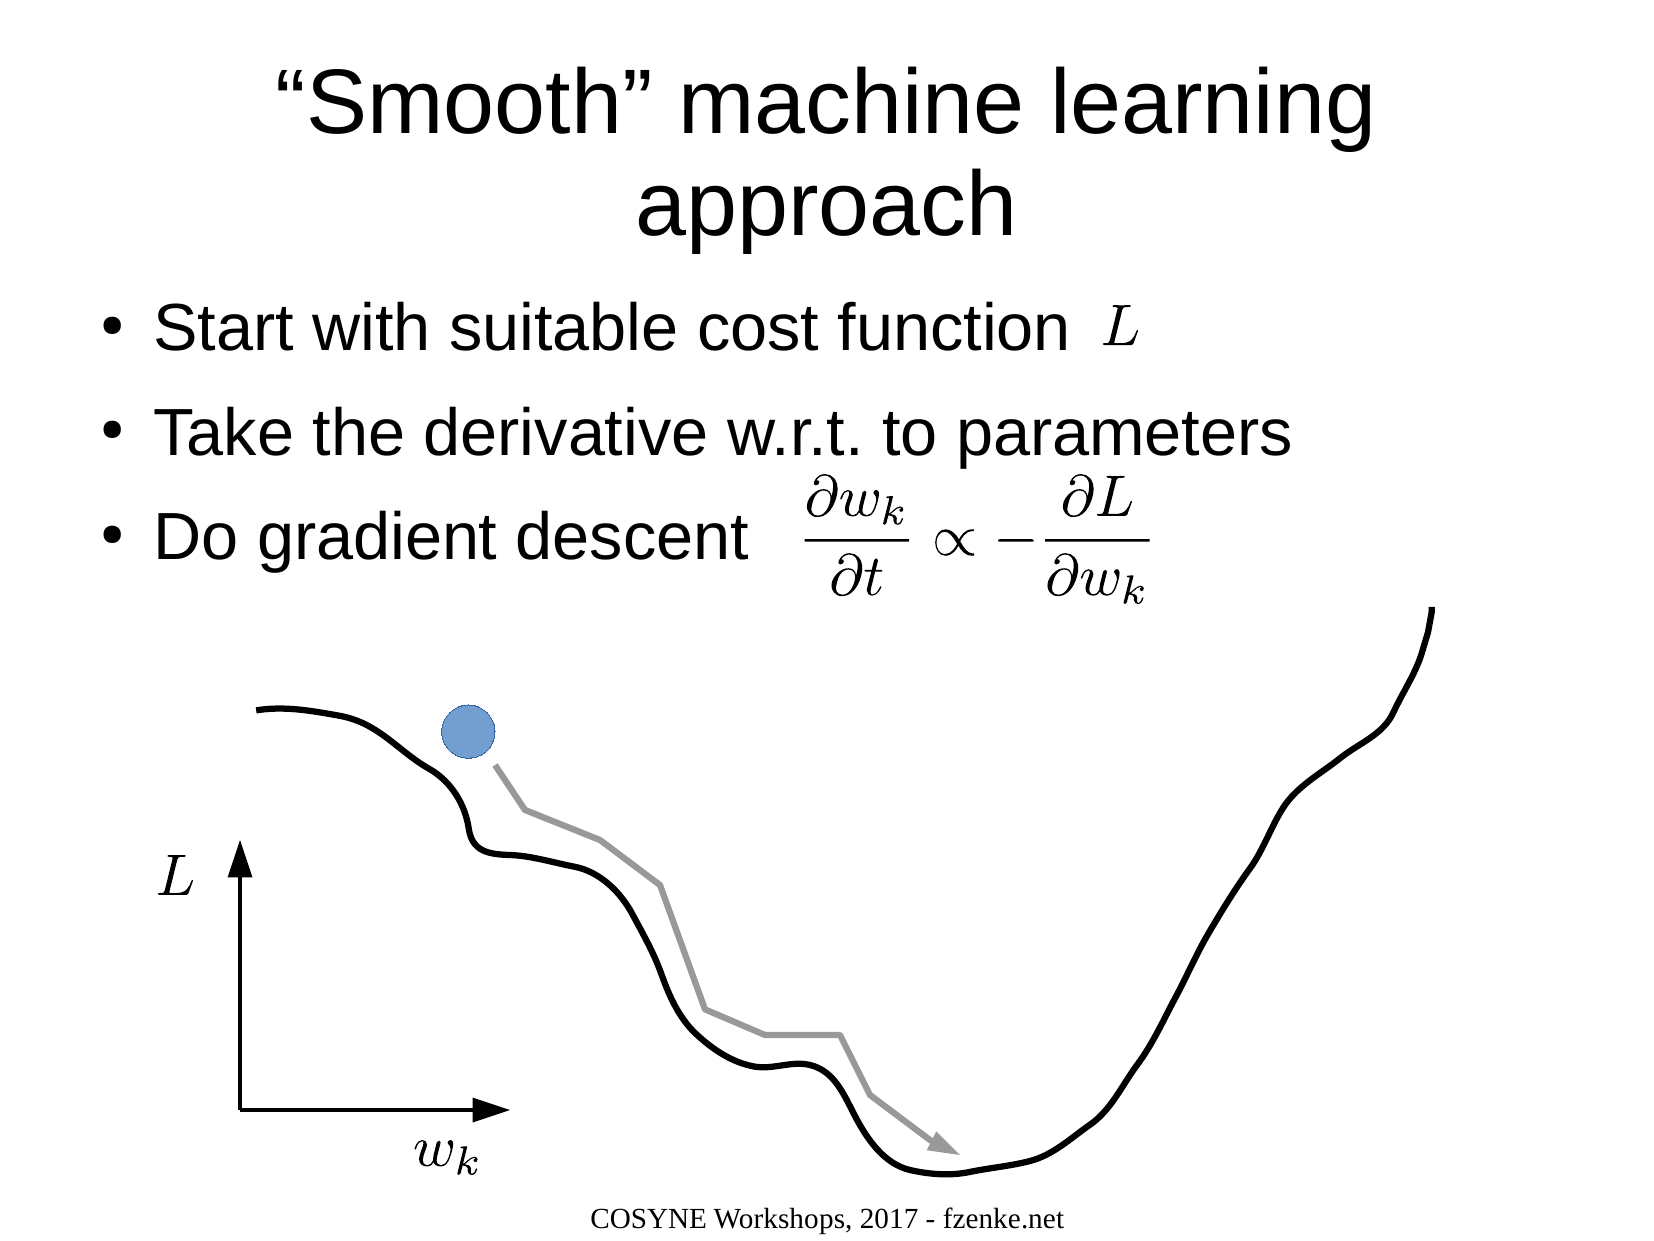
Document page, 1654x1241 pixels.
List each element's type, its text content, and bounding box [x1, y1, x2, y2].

title “Smooth” machine learning approach [82, 49, 1571, 257]
text_box [441, 704, 496, 759]
text_box [1100, 305, 1141, 346]
text_box [155, 855, 196, 895]
text_box [804, 474, 1150, 605]
text_box [412, 1140, 481, 1176]
list Start with suitable cost function Take the derivative w.r.t. to parameters Do gradient descent [82, 290, 1571, 1010]
